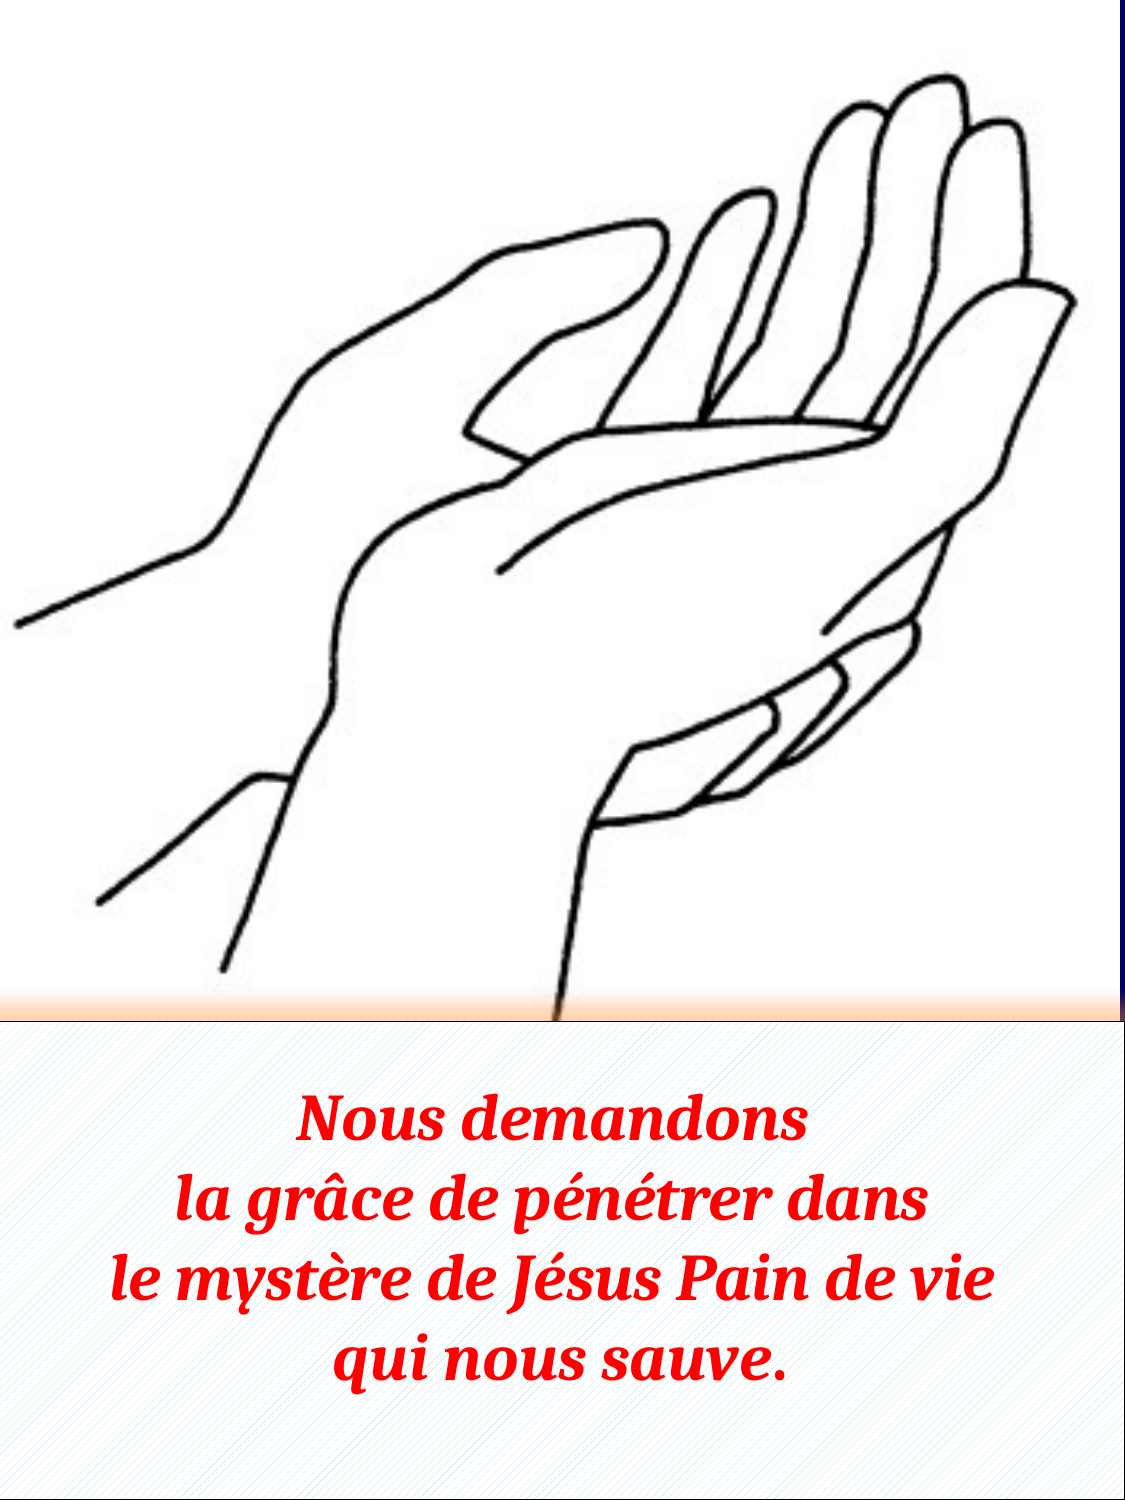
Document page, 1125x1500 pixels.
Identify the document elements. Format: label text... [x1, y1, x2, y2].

picture [0, 0, 1125, 997]
text_box Nous demandons la grâce de pénétrer dans le mystère de Jésus Pain de vie qui nous sauve. [0, 1021, 1125, 1500]
